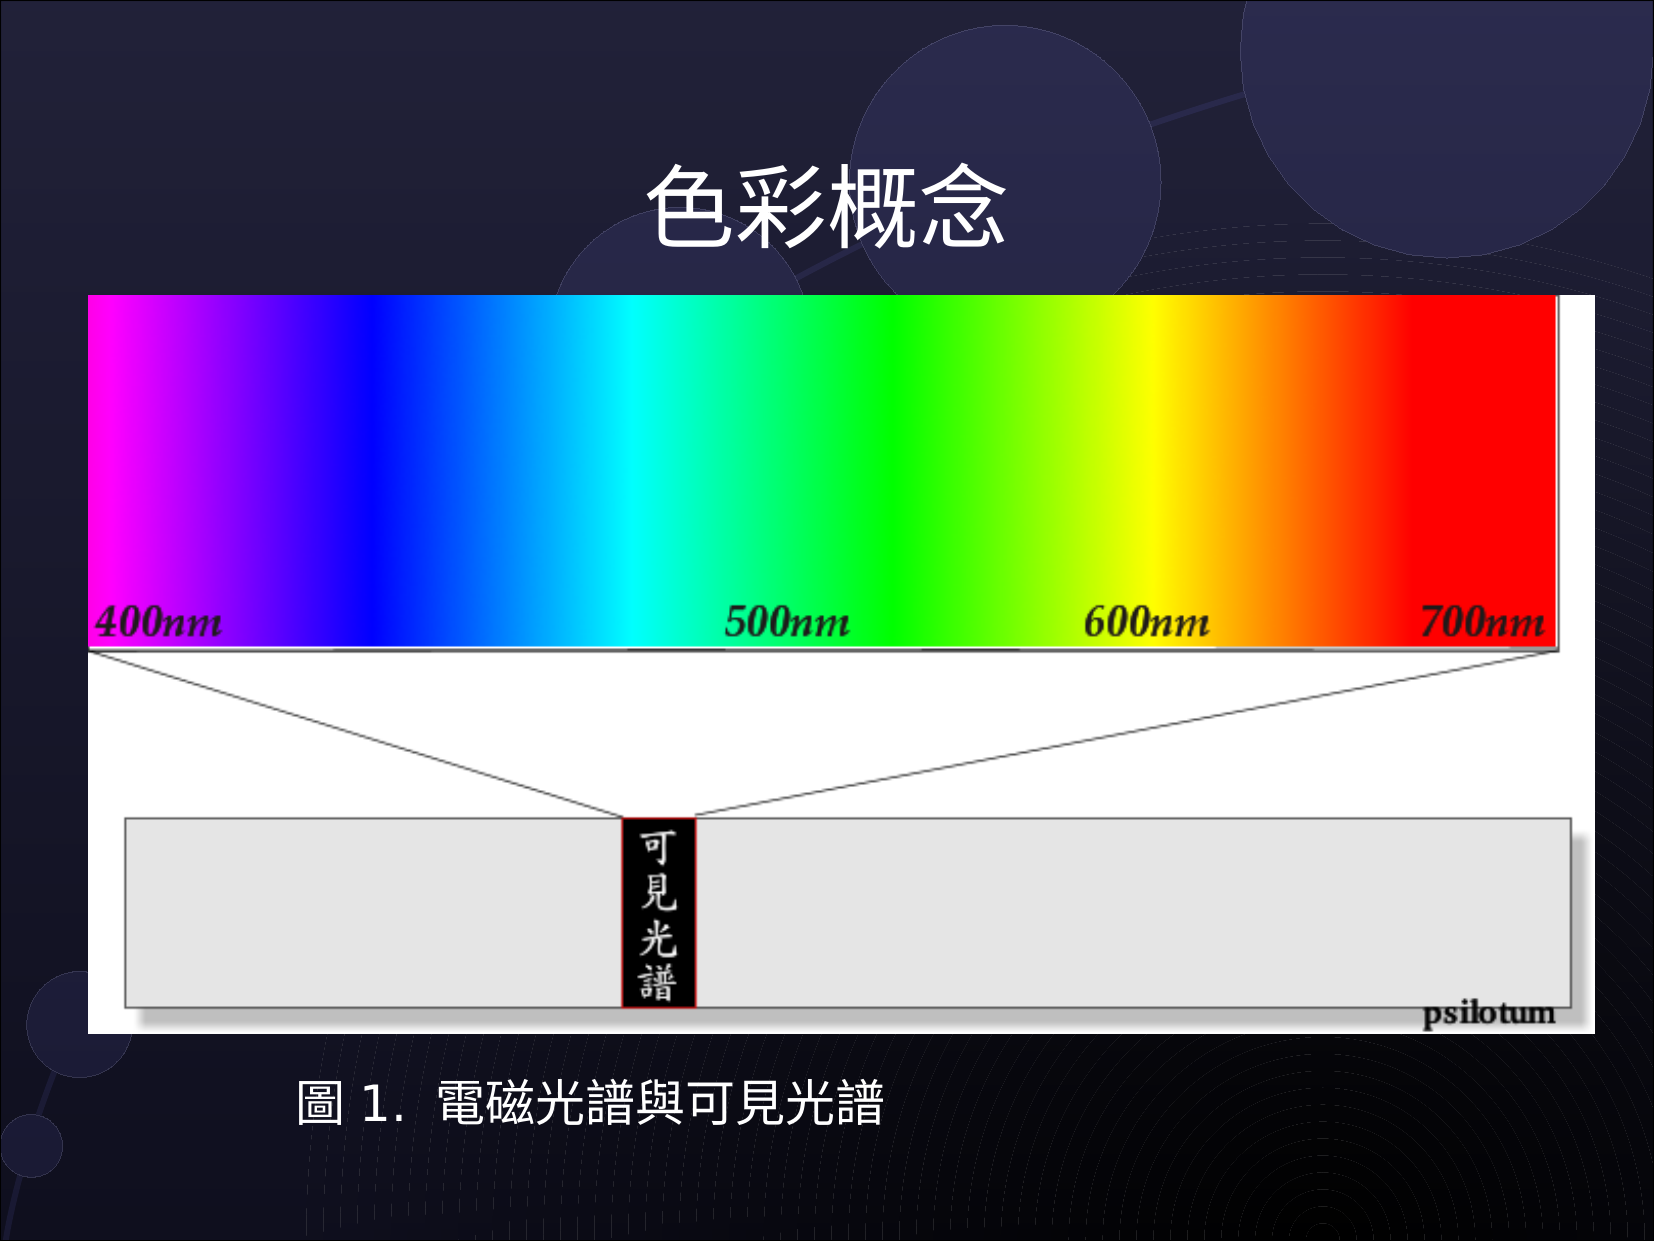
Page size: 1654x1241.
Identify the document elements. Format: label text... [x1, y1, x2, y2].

text_box 圖1. 電磁光譜與可見光譜 [295, 1062, 881, 1122]
picture [88, 295, 1595, 1034]
title 色彩概念 [121, 102, 1534, 295]
